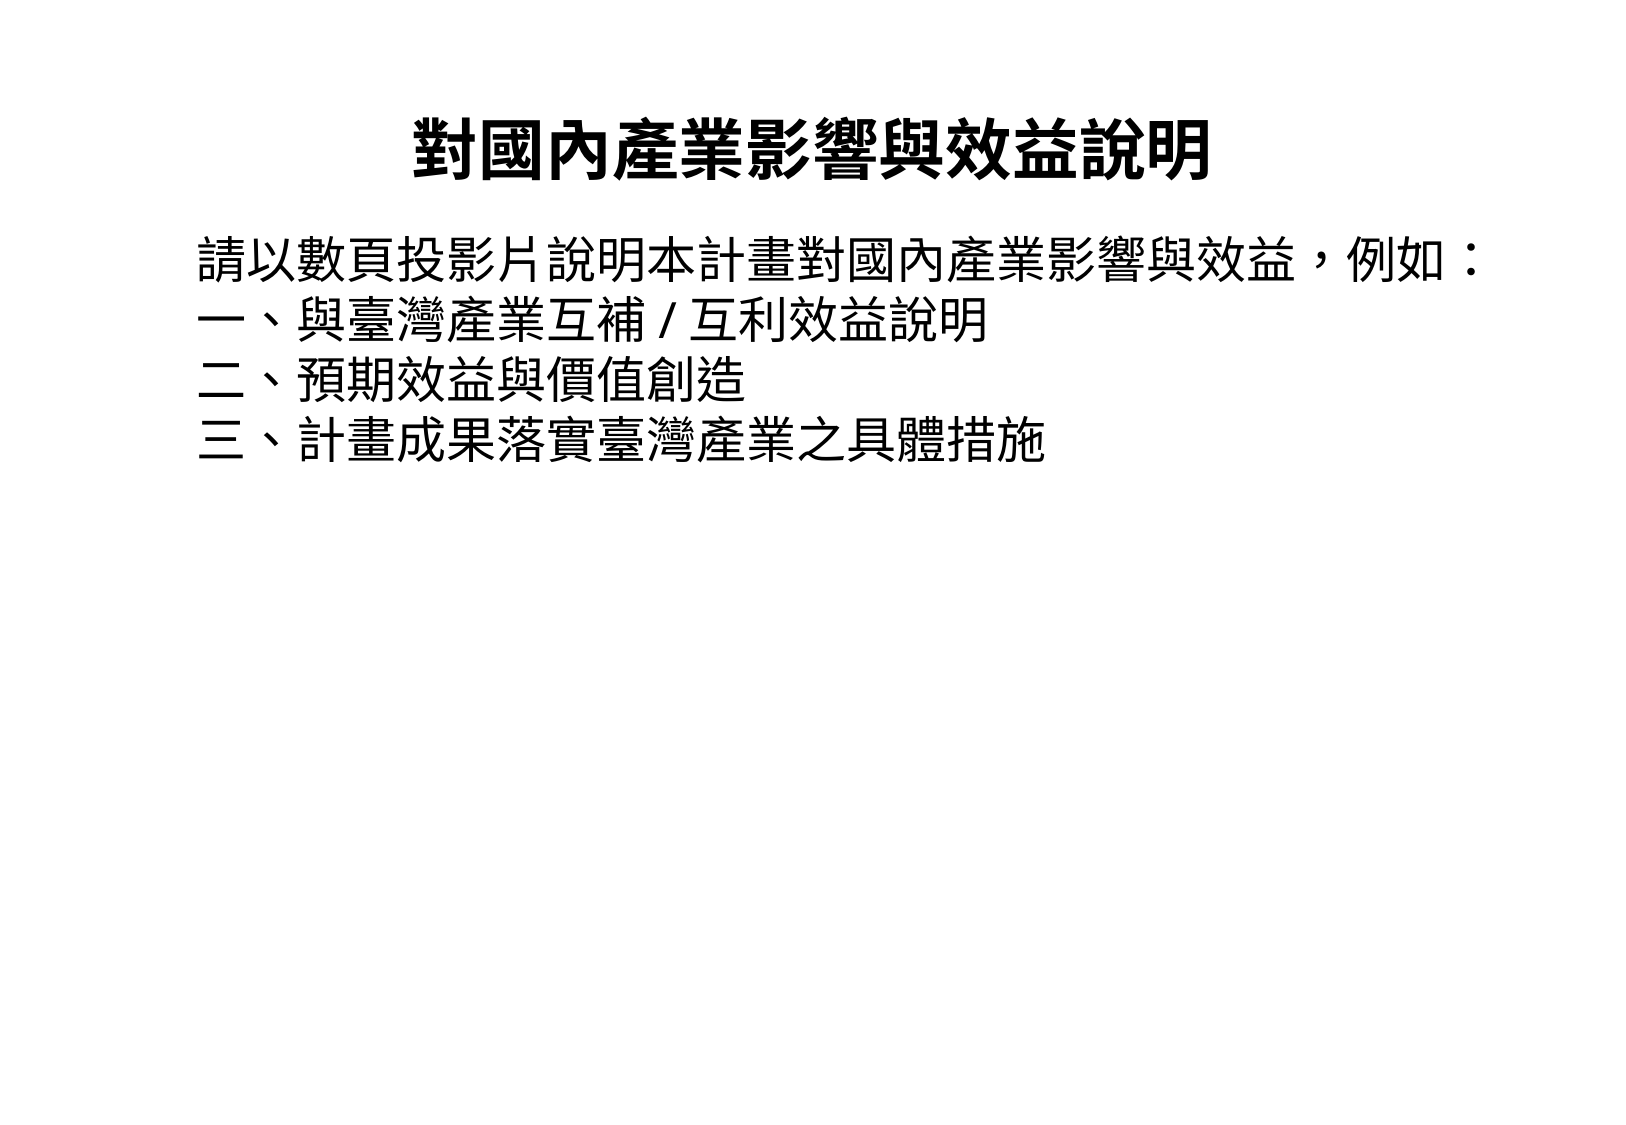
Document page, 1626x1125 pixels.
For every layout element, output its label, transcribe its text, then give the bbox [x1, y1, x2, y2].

title 對國內產業影響與效益說明 [125, 99, 1501, 194]
list 請以數頁投影片說明本計畫對國內產業影響與效益，例如： 一、與臺灣產業互補/互利效益說明 二、預期效益與價值創造 三、計畫成果落實臺灣產業之具體措施 [125, 220, 1501, 1000]
